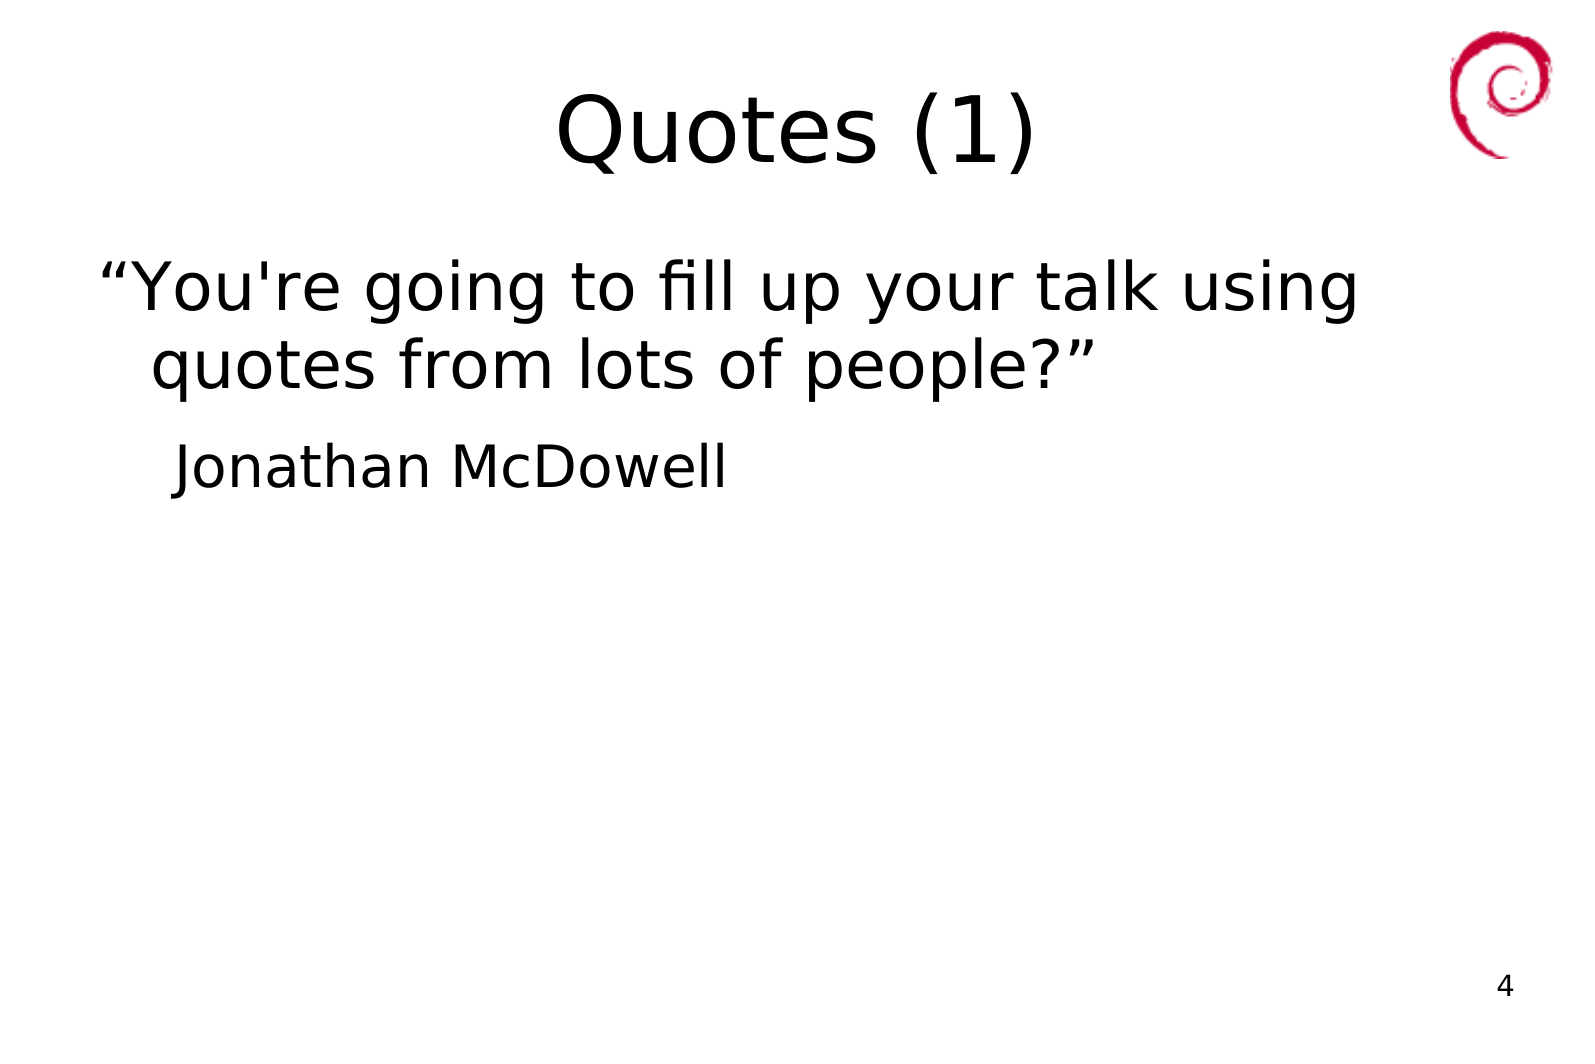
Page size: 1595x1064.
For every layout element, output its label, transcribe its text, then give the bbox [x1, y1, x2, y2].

list “You're going to fill up your talk using quotes from lots of people?” Jonathan McDowell [79, 248, 1515, 951]
picture [1450, 31, 1555, 159]
title Quotes (1) [79, 42, 1515, 221]
